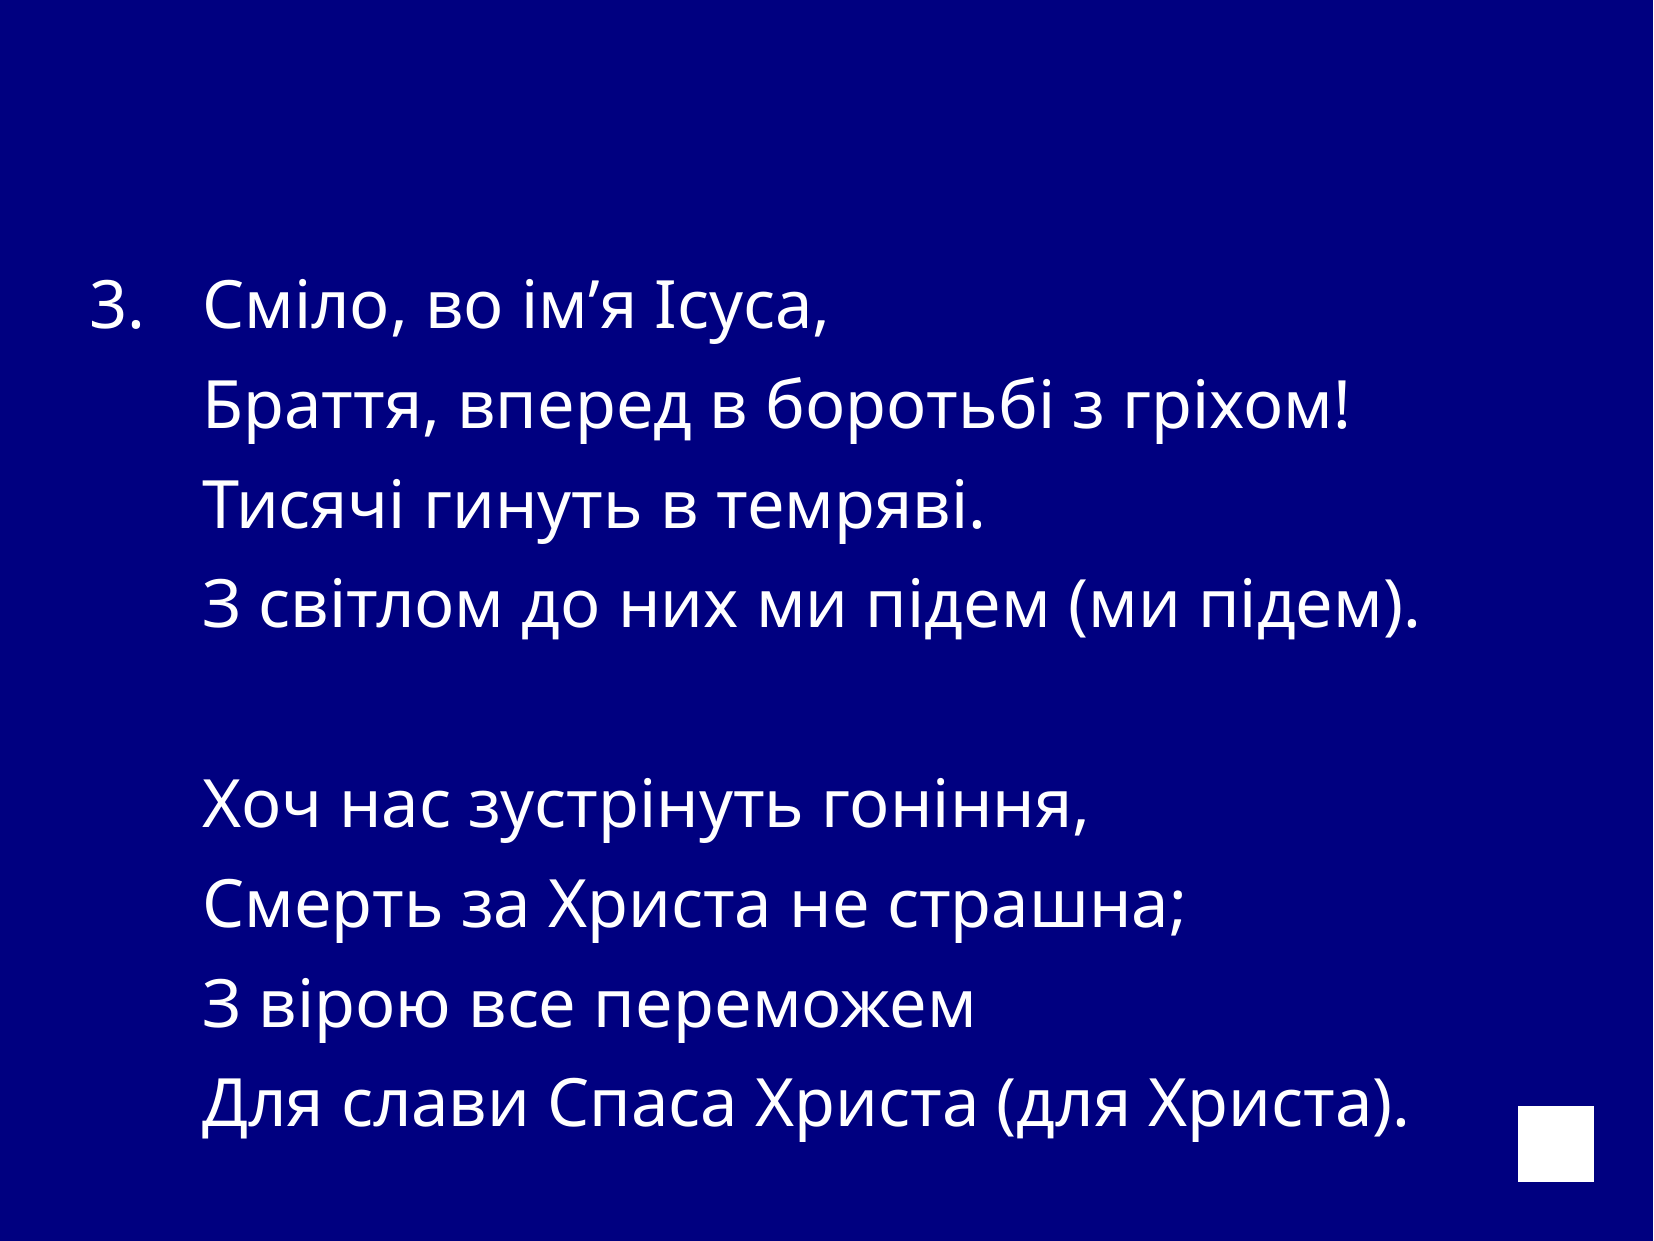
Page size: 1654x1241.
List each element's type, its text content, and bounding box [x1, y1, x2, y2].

text_box 3. Сміло, во ім’я Ісуса, Браття, вперед в боротьбі з гріхом! Тисячі гинуть в темряві. З світлом до них ми підем (ми підем). Хоч нас зустрінуть гоніння, Смерть за Христа не страшна; З вірою все переможем Для слави Спаса Христа (для Христа). [75, 150, 1576, 1163]
text_box [1518, 1106, 1594, 1182]
